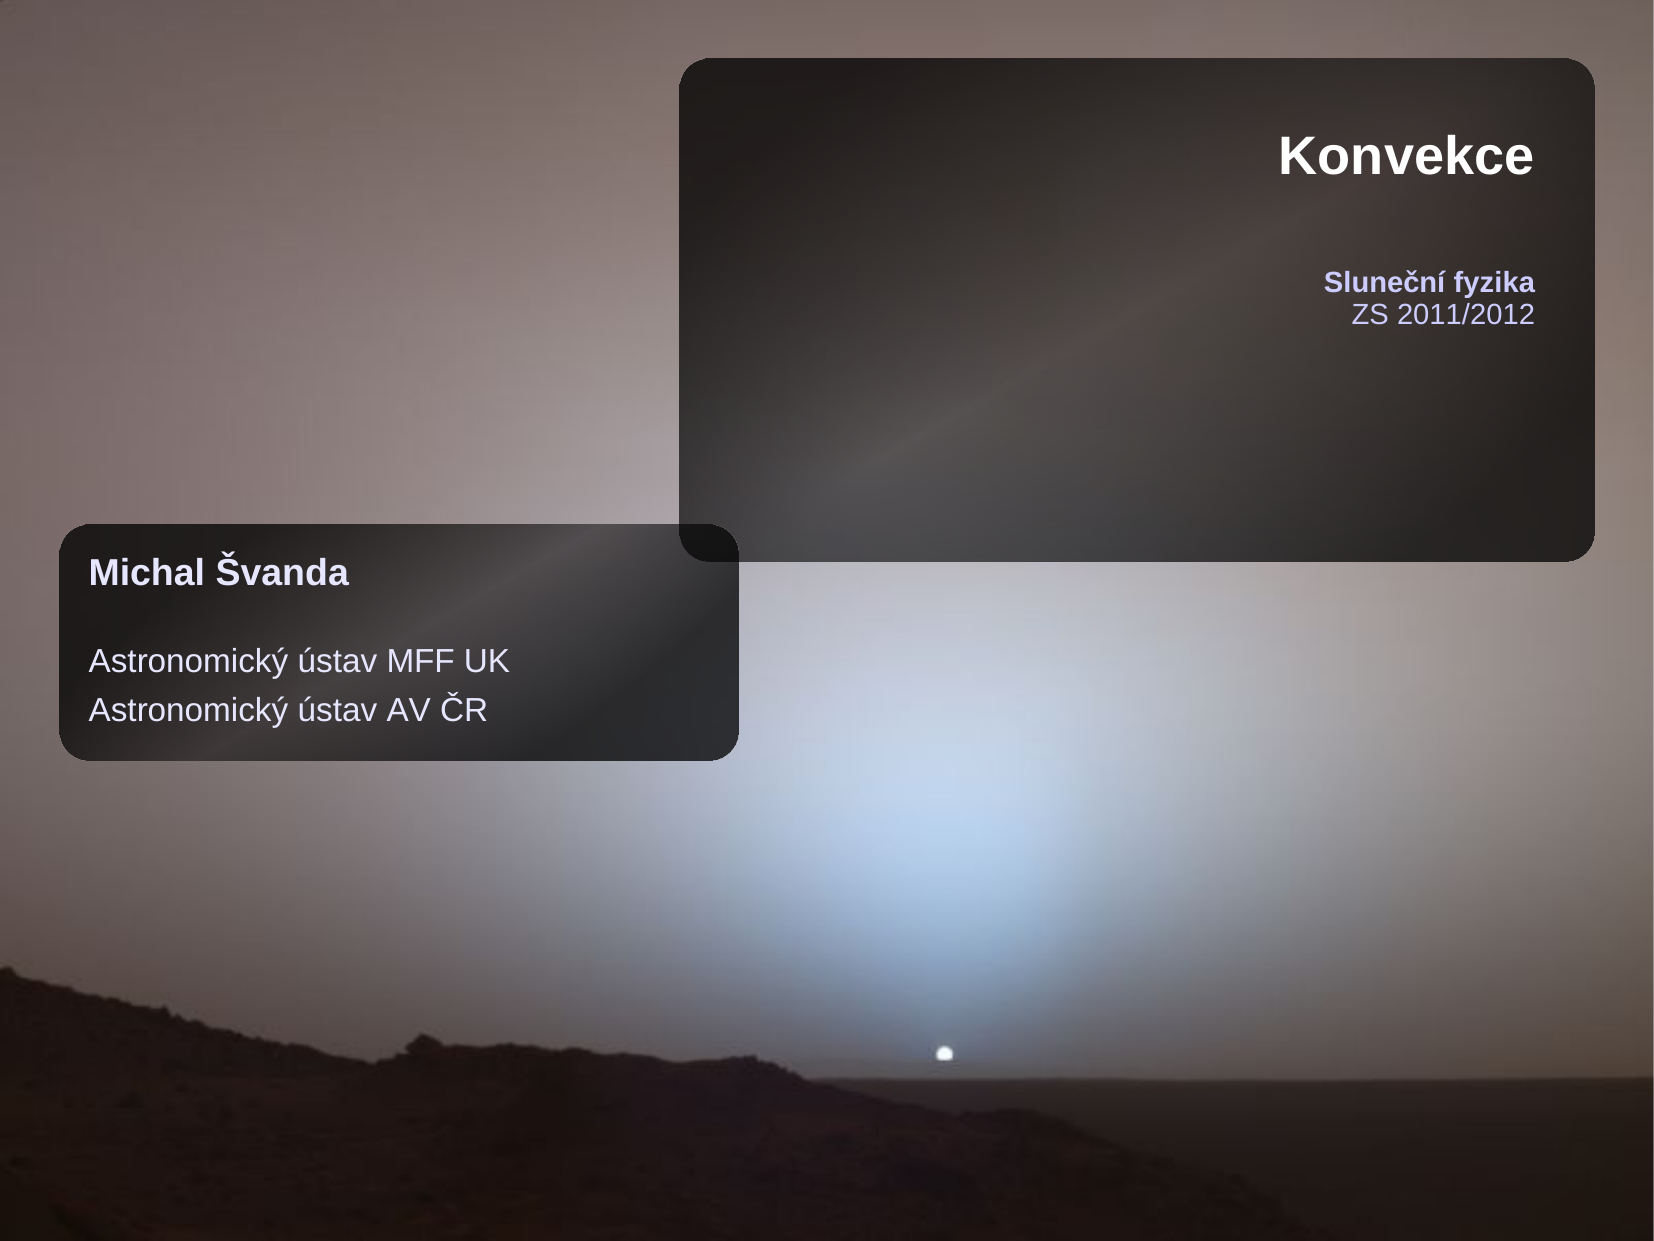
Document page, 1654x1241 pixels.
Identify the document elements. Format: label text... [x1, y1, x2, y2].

picture [0, 0, 1654, 1241]
title Konvekce [740, 88, 1536, 223]
